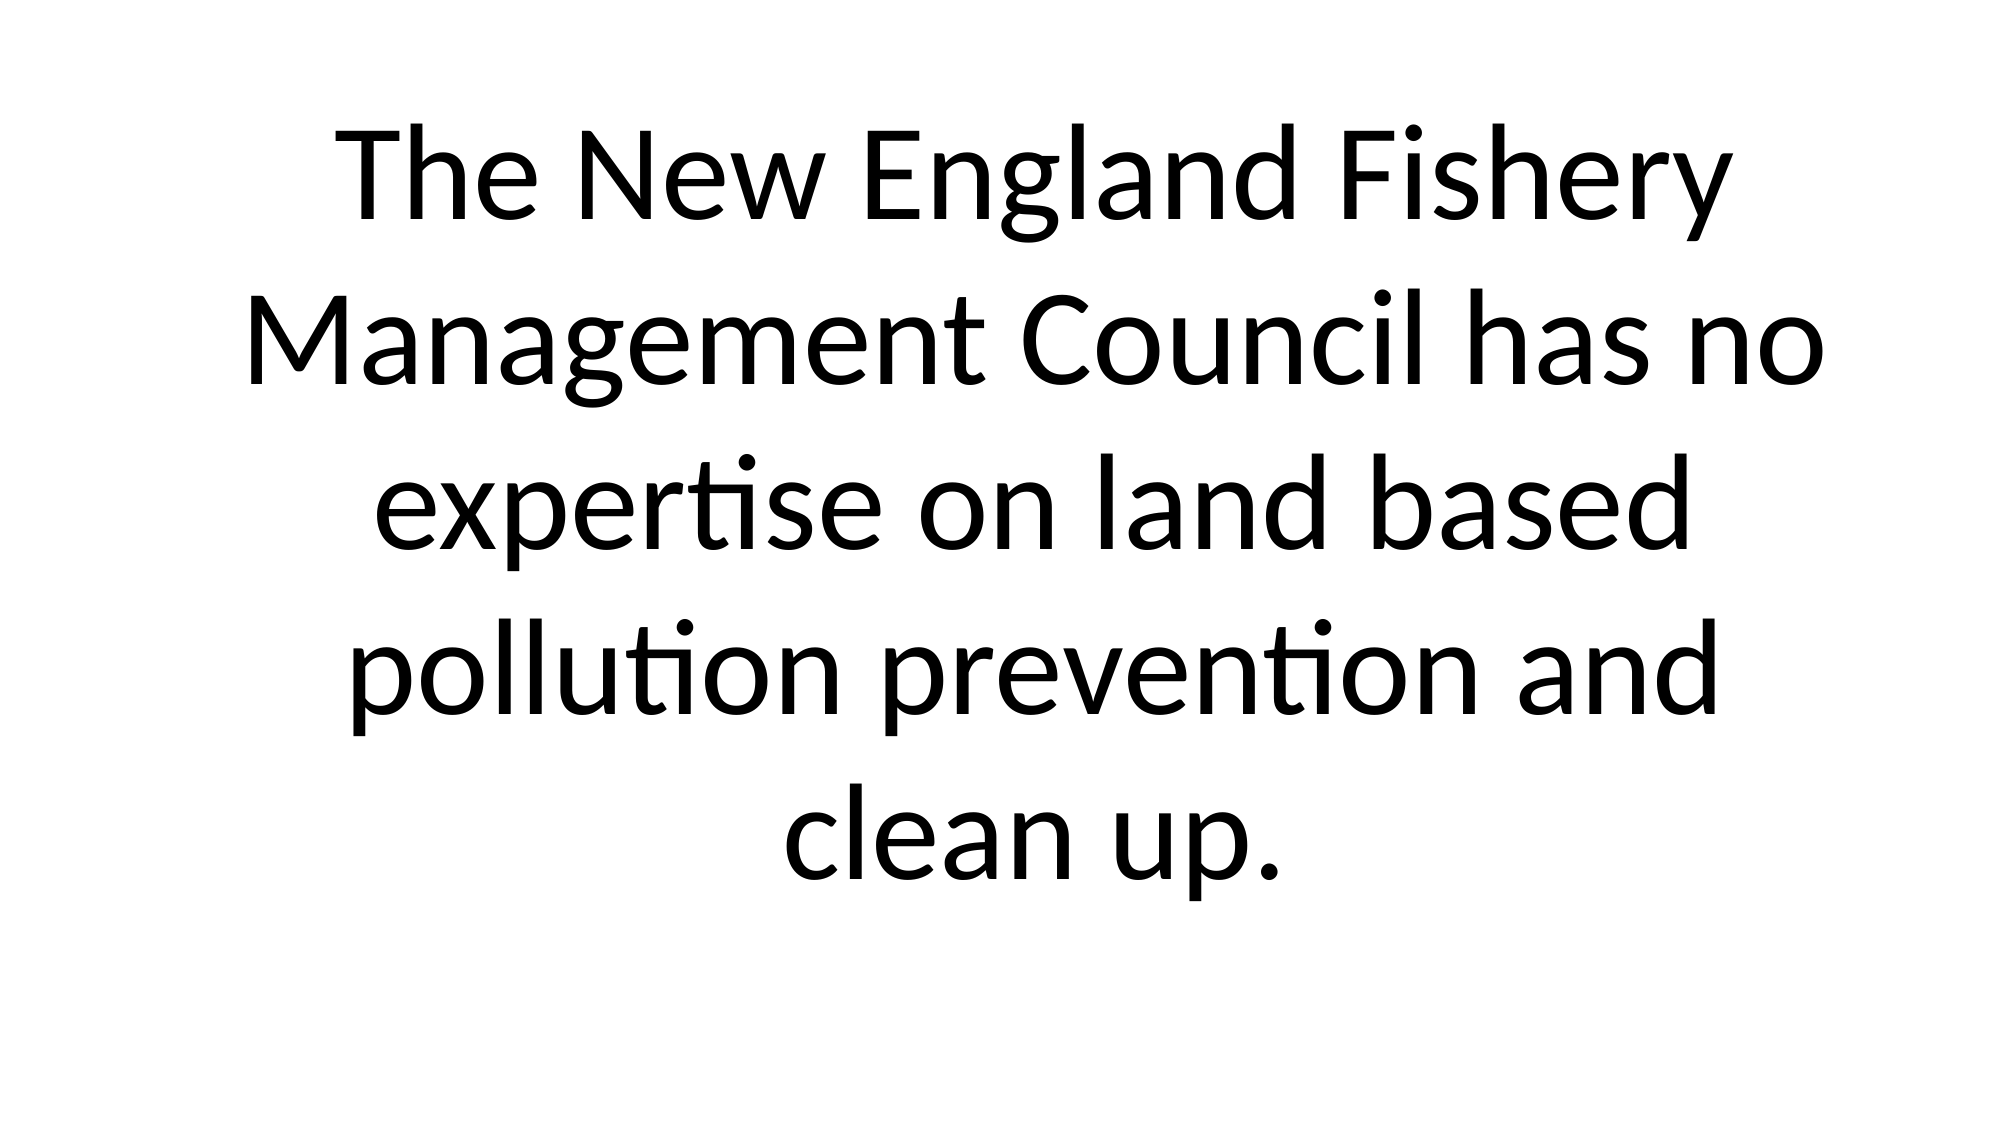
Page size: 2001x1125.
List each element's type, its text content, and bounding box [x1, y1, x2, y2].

text_box The New England Fishery Management Council has no expertise on land based pollution prevention and clean up. [209, 74, 1861, 915]
